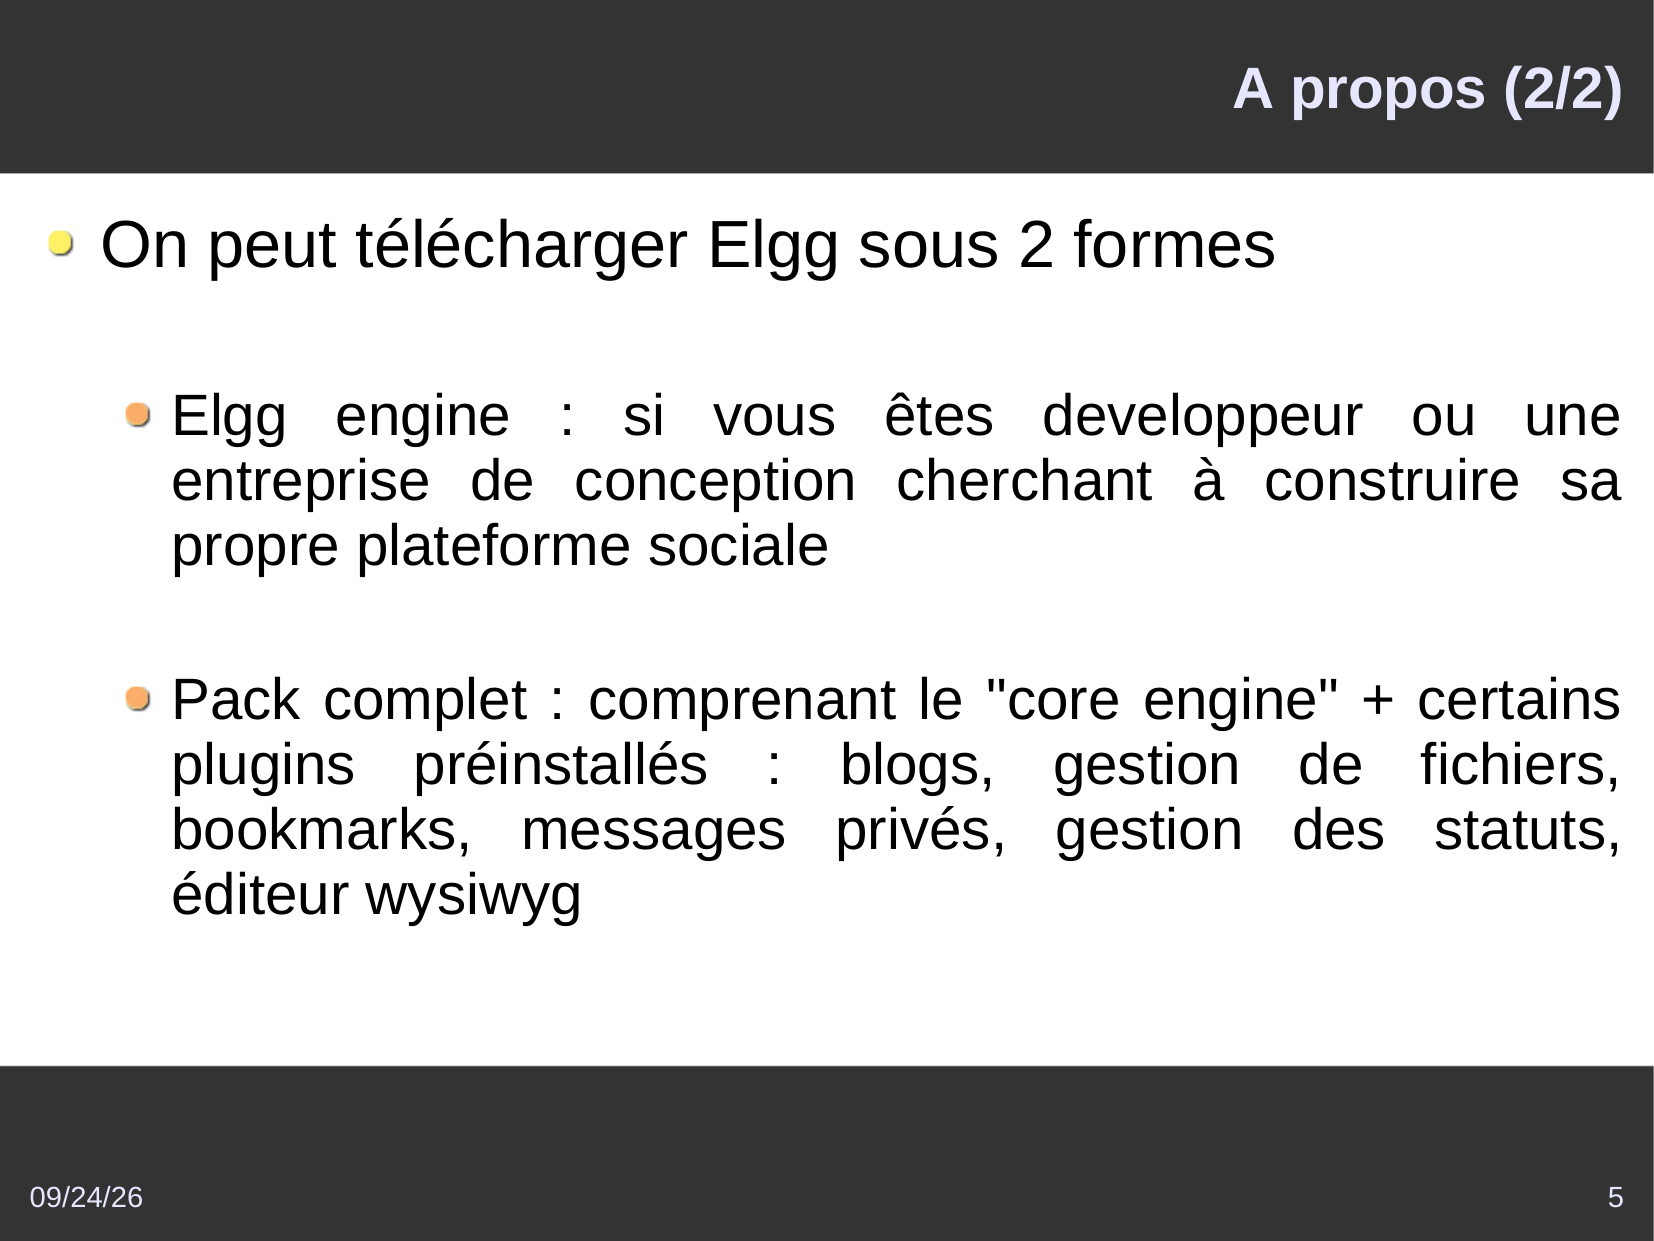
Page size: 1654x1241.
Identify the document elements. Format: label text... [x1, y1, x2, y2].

picture [0, 0, 1654, 1241]
list On peut télécharger Elgg sous 2 formes Elgg engine : si vous êtes developpeur ou une entreprise de conception cherchant à construire sa propre plateforme sociale Pack complet : comprenant le "core engine" + certains plugins préinstallés : blogs, gestion de fichiers, bookmarks, messages privés, gestion des statuts, éditeur wysiwyg [29, 206, 1625, 1034]
title A propos (2/2) [29, 29, 1625, 148]
